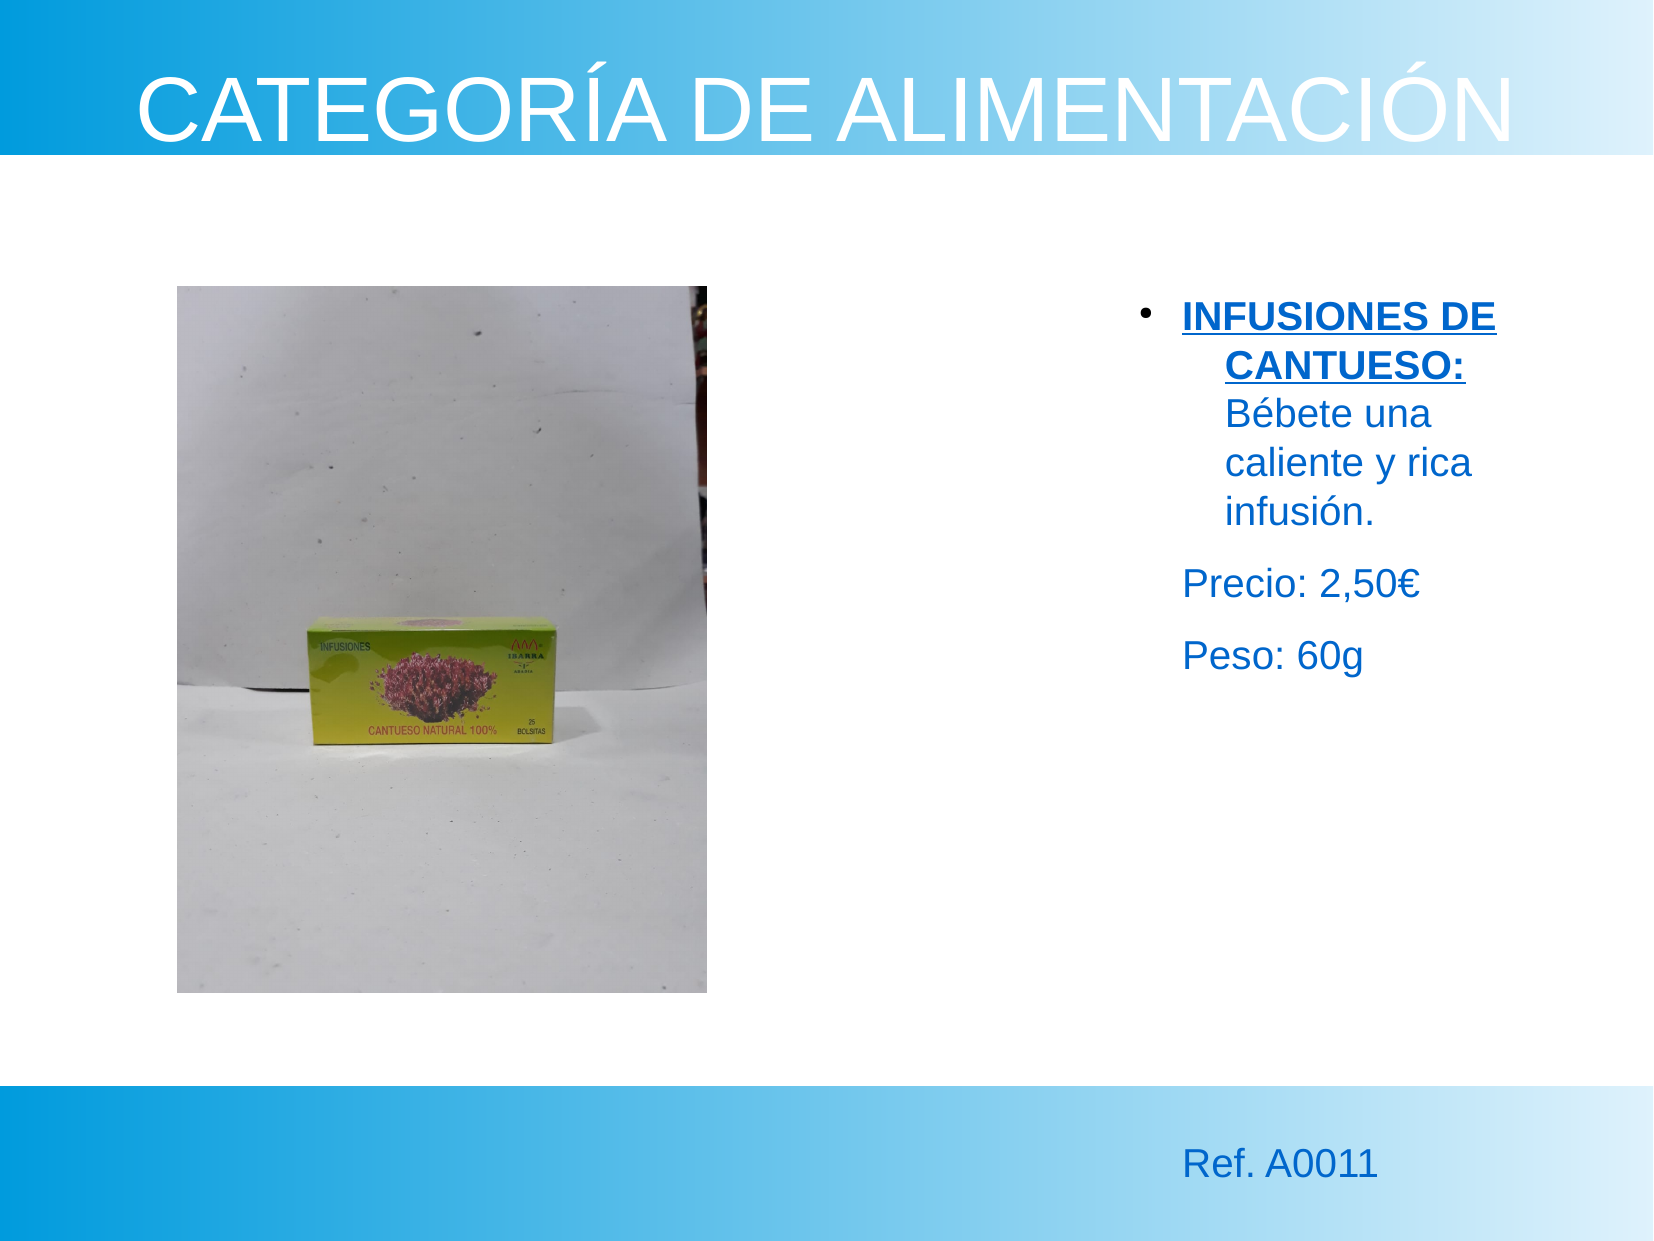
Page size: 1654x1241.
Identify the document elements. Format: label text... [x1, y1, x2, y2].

list INFUSIONES DE CANTUESO: Bébete una caliente y rica infusión. Precio: 2,50€ Peso: 60g Ref. A0011 [1110, 290, 1571, 1193]
picture [177, 286, 707, 993]
title CATEGORÍA DE ALIMENTACIÓN [82, 49, 1571, 155]
